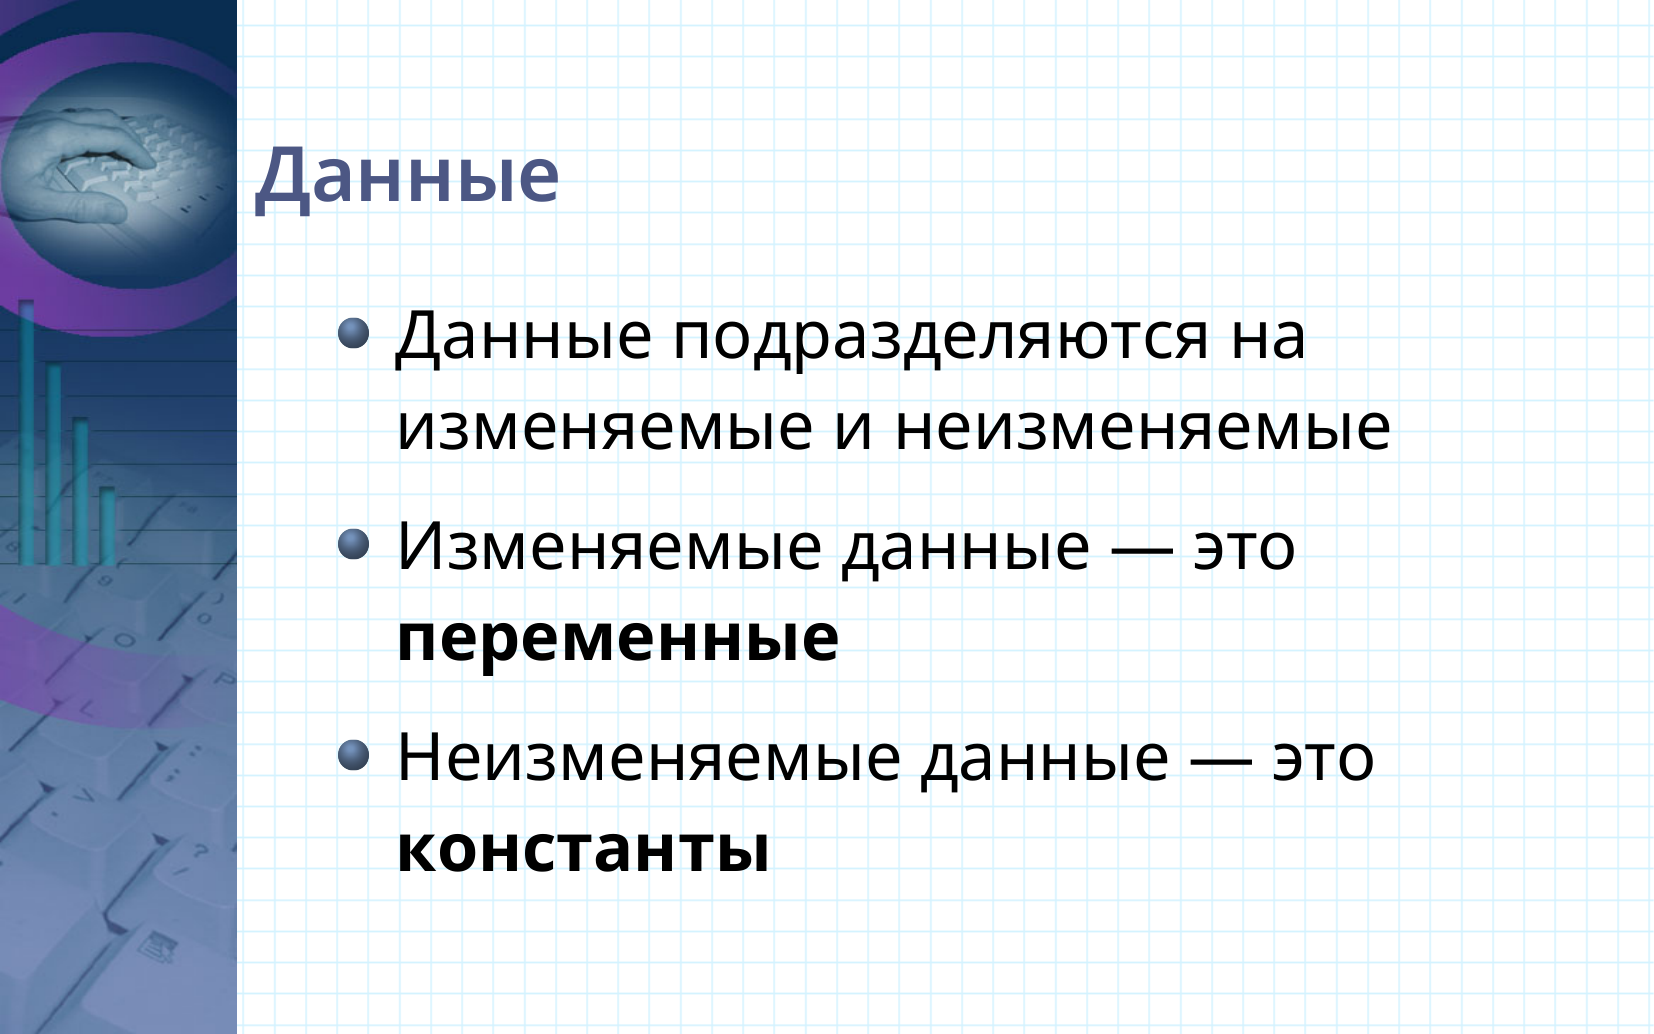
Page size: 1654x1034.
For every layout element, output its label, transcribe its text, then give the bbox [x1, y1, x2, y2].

title Данные [254, 85, 1640, 259]
list Данные подразделяются на изменяемые и неизменяемые Изменяемые данные — это переменные Неизменяемые данные — это константы [254, 287, 1640, 887]
picture [0, 0, 1654, 1034]
